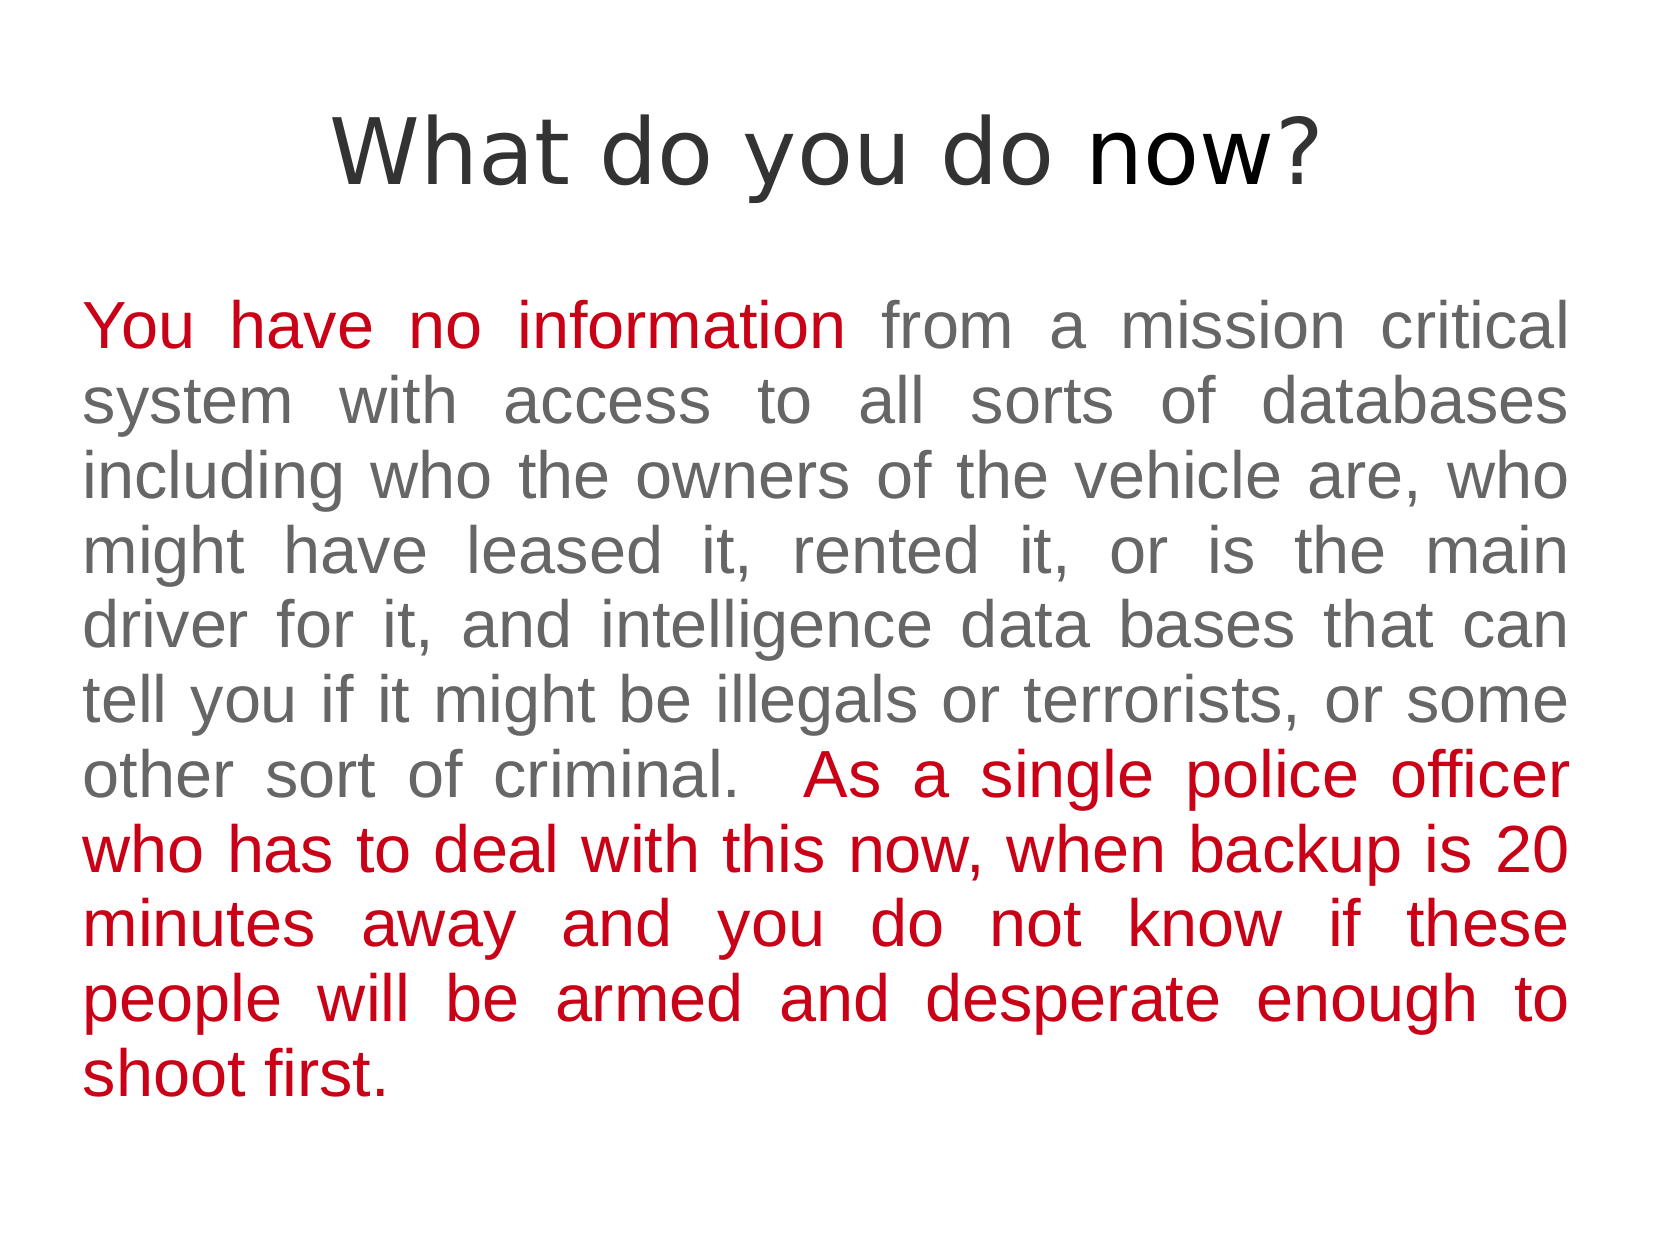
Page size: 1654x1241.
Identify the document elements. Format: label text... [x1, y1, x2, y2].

subtitle You have no information from a mission critical system with access to all sorts of databases including who the owners of the vehicle are, who might have leased it, rented it, or is the main driver for it, and intelligence data bases that can tell you if it might be illegals or terrorists, or some other sort of criminal. As a single police officer who has to deal with this now, when backup is 20 minutes away and you do not know if these people will be armed and desperate enough to shoot first. [82, 288, 1571, 1111]
title What do you do now? [82, 56, 1571, 250]
